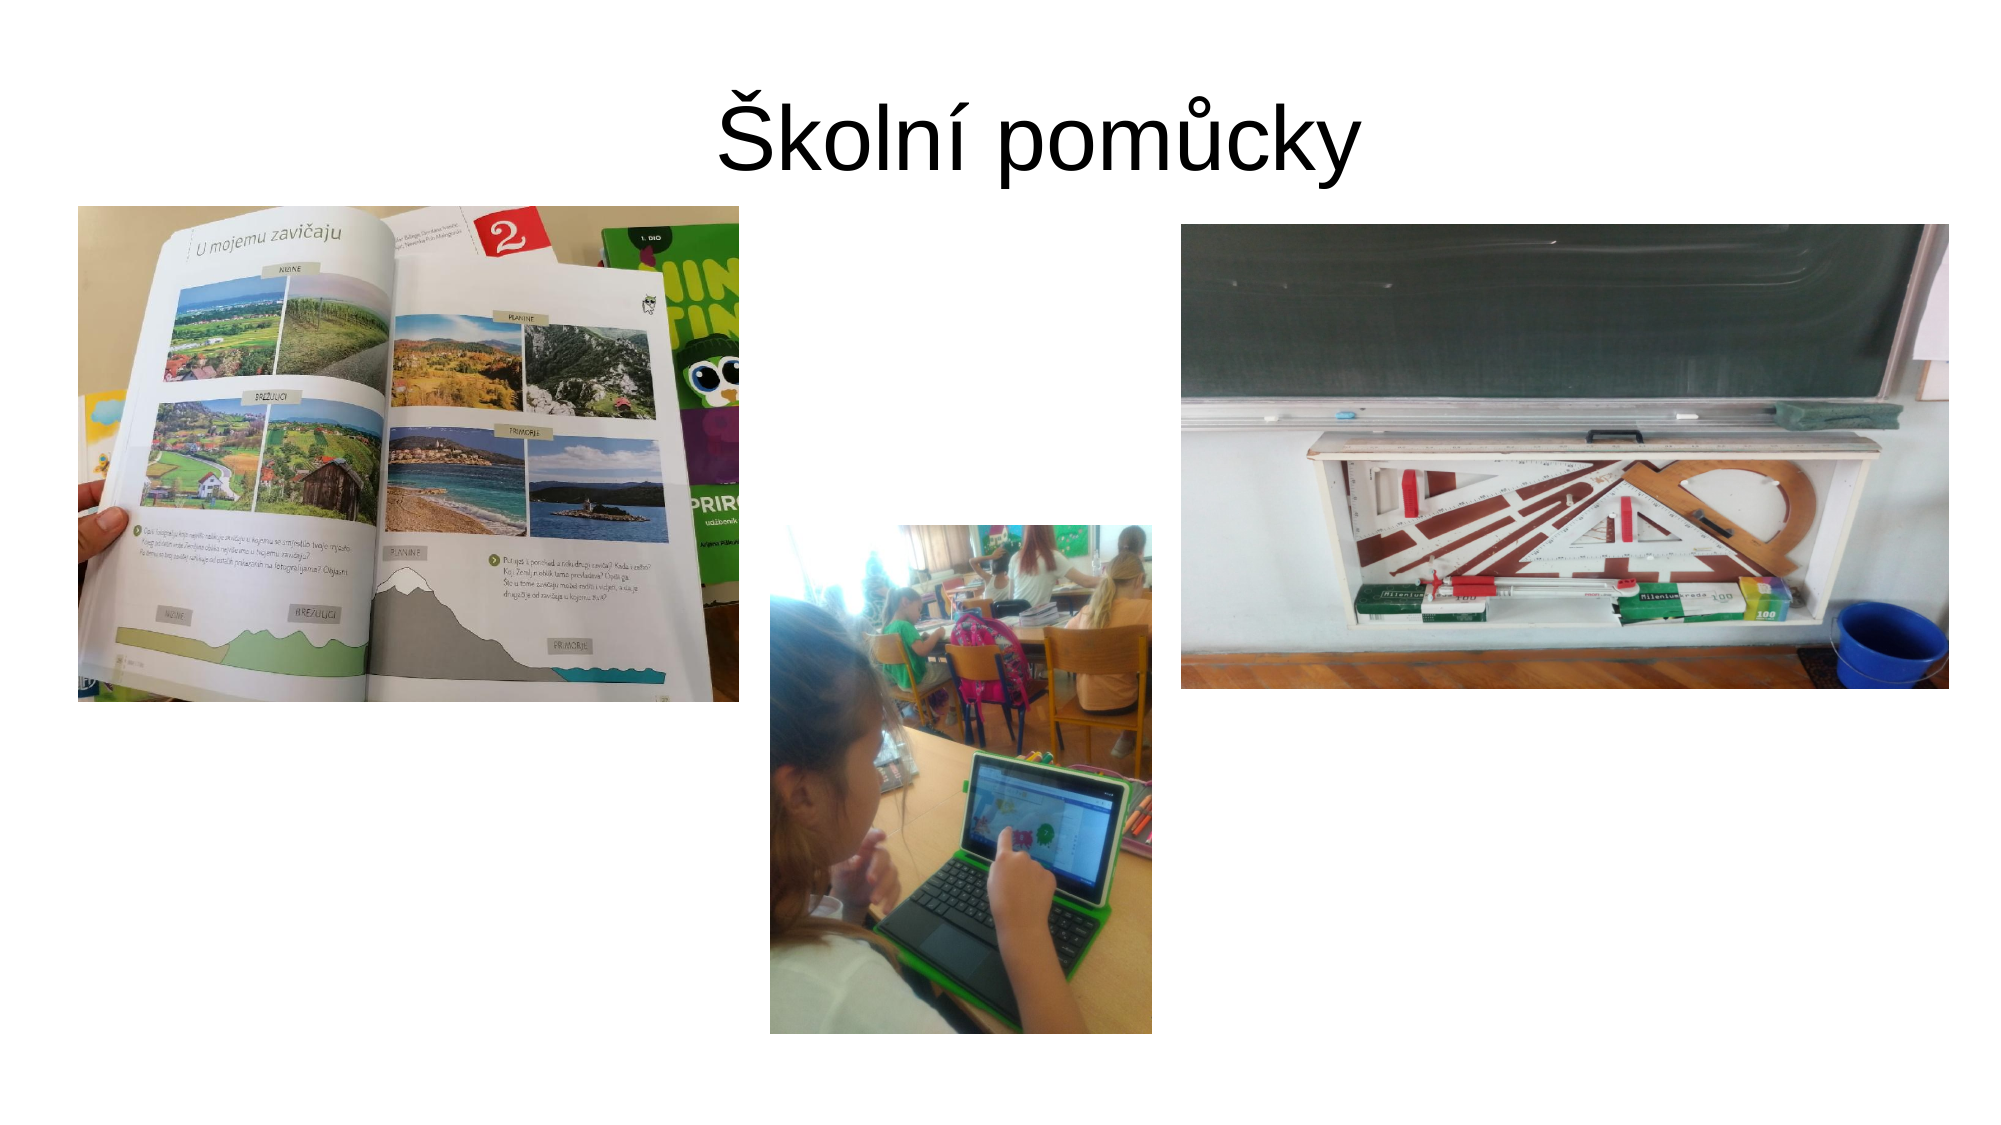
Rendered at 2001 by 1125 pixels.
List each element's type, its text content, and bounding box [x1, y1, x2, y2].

picture [770, 525, 1152, 1034]
title Školní pomůcky [177, 29, 1903, 247]
picture [1181, 224, 1949, 689]
picture [78, 206, 739, 702]
